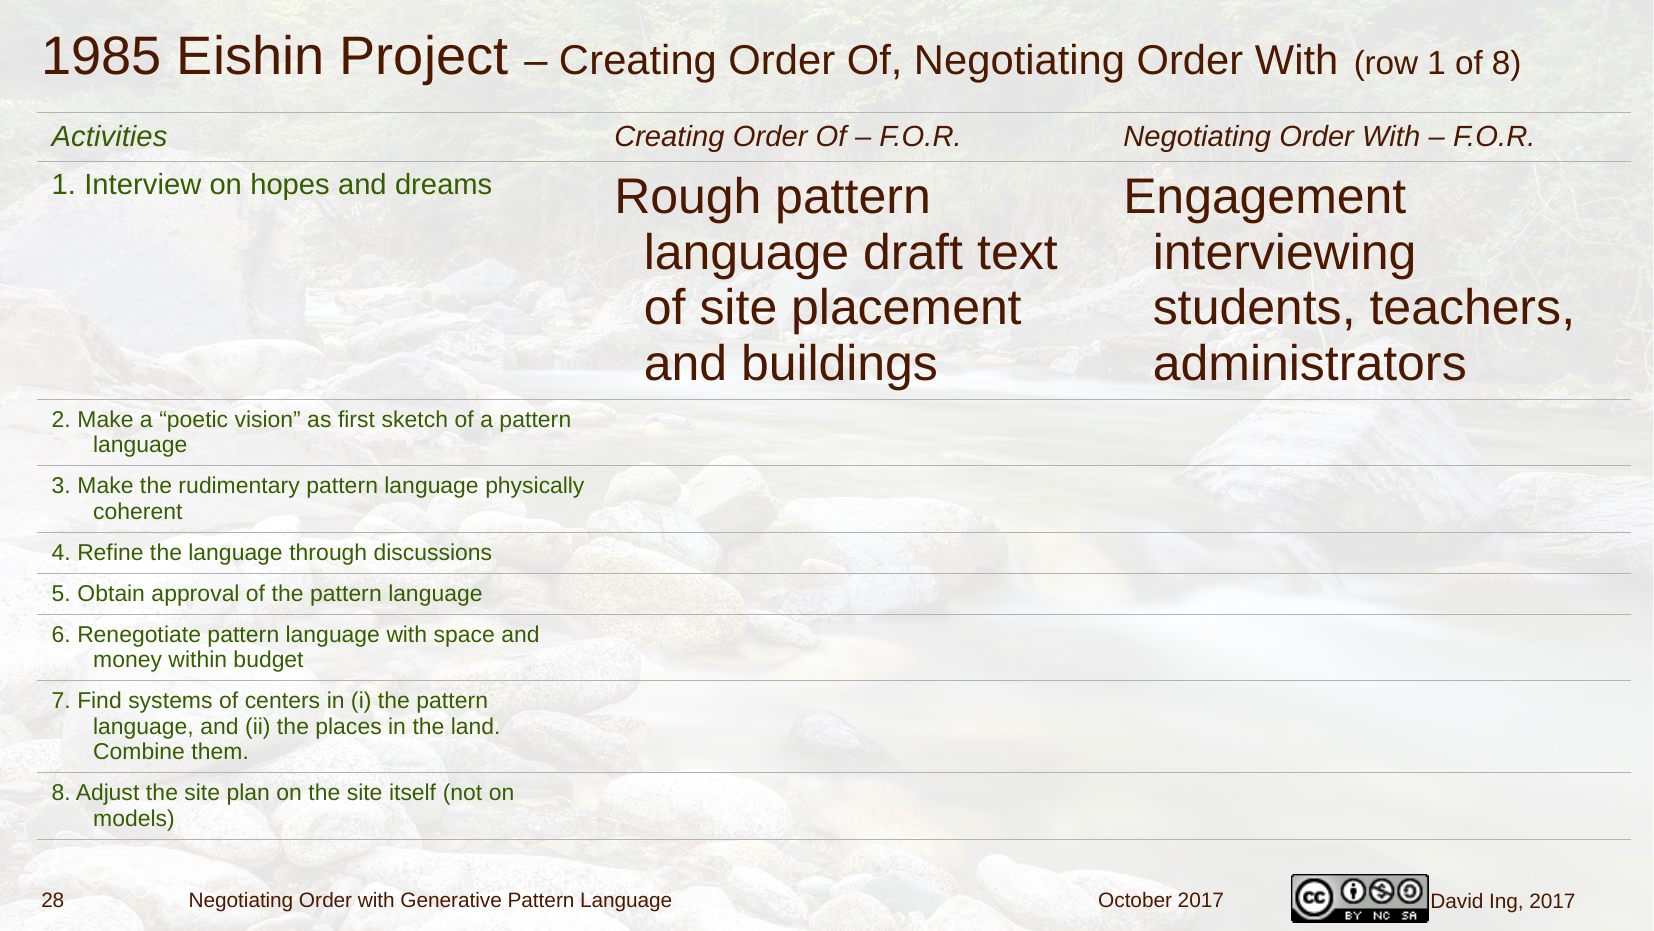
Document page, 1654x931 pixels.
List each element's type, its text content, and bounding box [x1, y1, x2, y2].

table_cell 7. Find systems of centers in (i) the pattern language, and (ii) the places in the land. Combine them. [37, 681, 609, 772]
table_cell 5. Obtain approval of the pattern language [37, 574, 609, 614]
table_cell 1. Interview on hopes and dreams [37, 162, 609, 399]
table_cell 4. Refine the language through discussions [37, 533, 609, 573]
table_cell 6. Renegotiate pattern language with space and money within budget [37, 615, 609, 680]
table_header Creating Order Of – F.O.R. [609, 113, 1109, 161]
table_cell [609, 466, 1109, 532]
table_cell [1109, 681, 1631, 772]
table_cell [609, 400, 1109, 465]
table_cell [609, 533, 1109, 573]
text_box [1003, 477, 1033, 548]
table_cell [609, 681, 1109, 772]
table_header Activities [37, 113, 609, 161]
table_cell Rough pattern language draft text of site placement and buildings [609, 162, 1109, 399]
table_header Negotiating Order With – F.O.R. [1109, 113, 1631, 161]
title 1985 Eishin Project – Creating Order Of, Negotiating Order With (row 1 of 8) [41, 30, 1613, 112]
table_cell [609, 773, 1109, 839]
table_cell [1109, 574, 1631, 614]
table_cell [1109, 533, 1631, 573]
table_cell 8. Adjust the site plan on the site itself (not on models) [37, 773, 609, 839]
table_cell [609, 574, 1109, 614]
table_cell [1109, 466, 1631, 532]
table_cell [1109, 615, 1631, 680]
table_cell Engagement interviewing students, teachers, administrators [1109, 162, 1631, 399]
table_cell 3. Make the rudimentary pattern language physically coherent [37, 466, 609, 532]
table_cell [609, 615, 1109, 680]
picture [0, 0, 1654, 931]
table_cell [1109, 400, 1631, 465]
table_cell [1109, 773, 1631, 839]
table_cell 2. Make a “poetic vision” as first sketch of a pattern language [37, 400, 609, 465]
